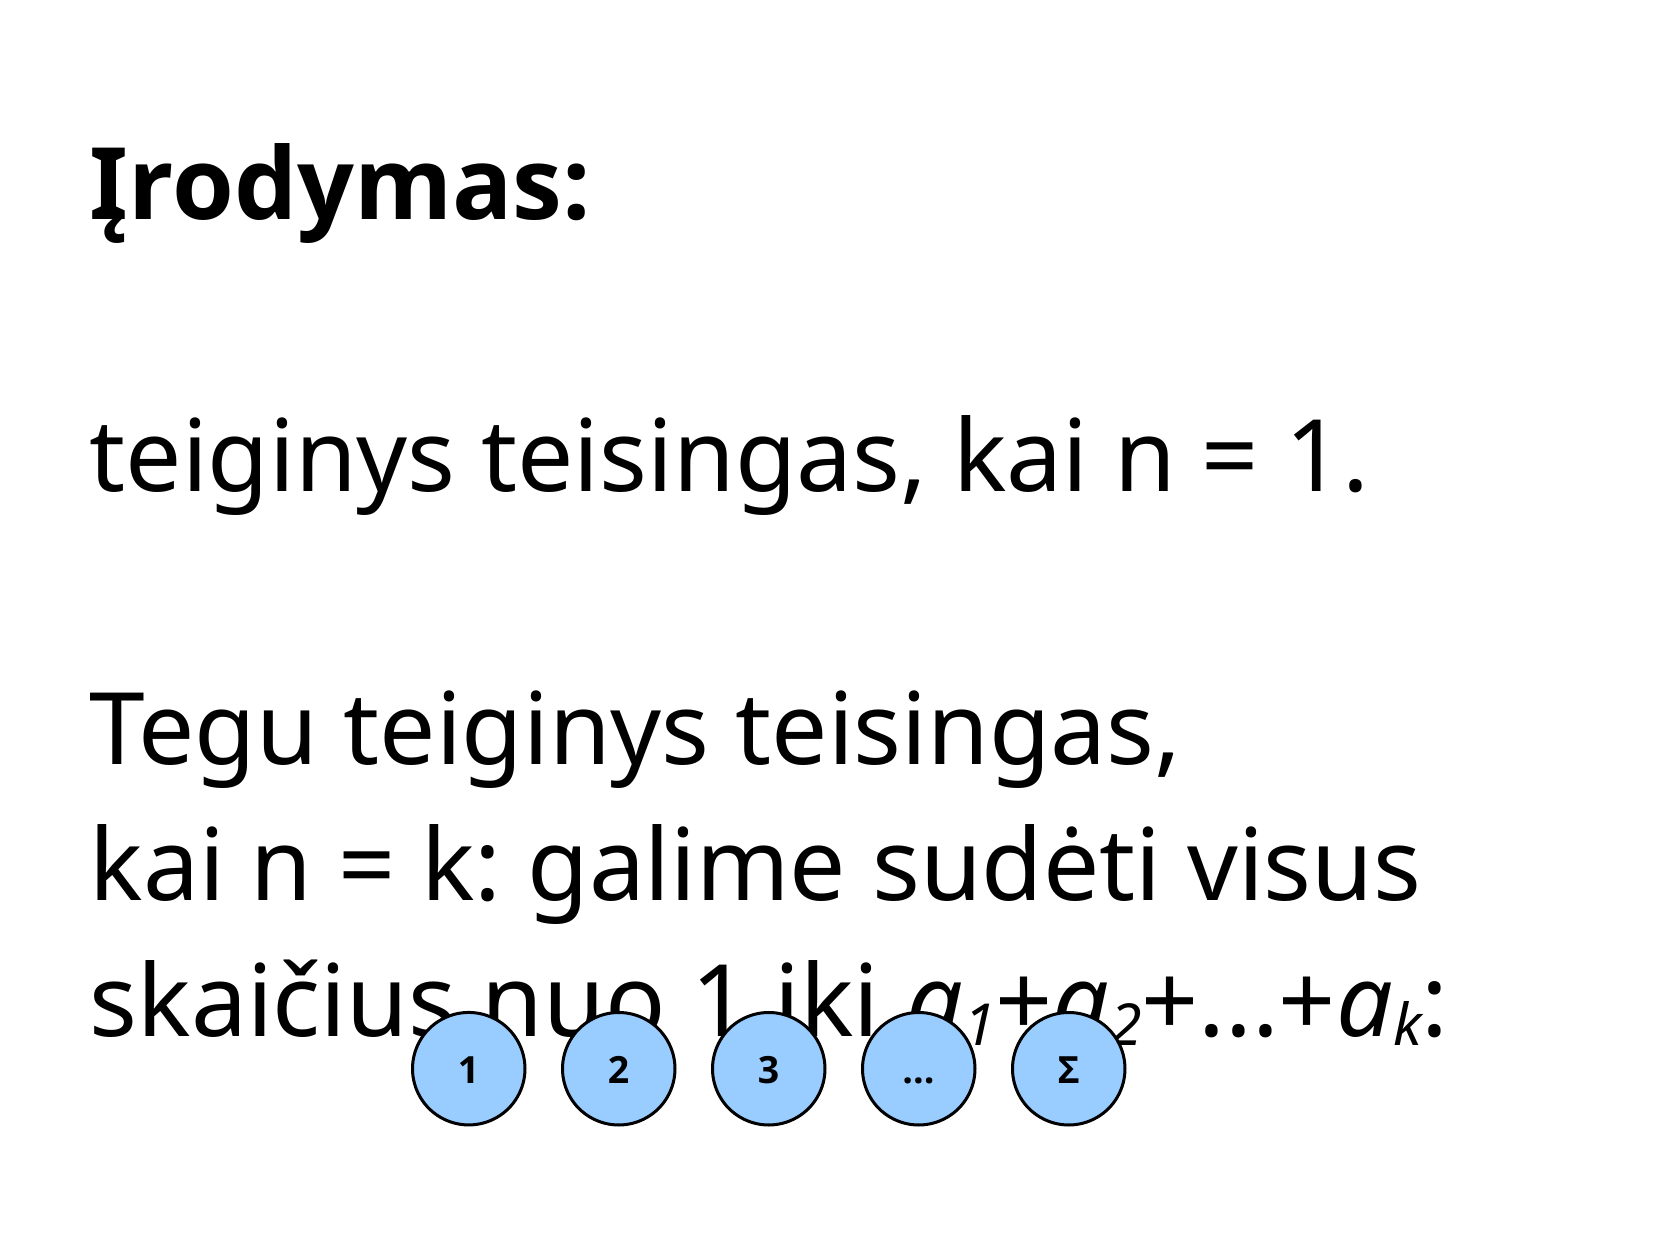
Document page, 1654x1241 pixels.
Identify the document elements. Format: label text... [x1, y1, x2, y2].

text_box 2 [562, 1012, 676, 1126]
text_box ... [862, 1012, 976, 1126]
text_box Įrodymas: teiginys teisingas, kai n = 1. Tegu teiginys teisingas, kai n = k: galime sudėti visus skaičius nuo 1 iki a1+a2+...+ak: [75, 104, 1538, 967]
text_box 1 [412, 1012, 526, 1125]
text_box Σ [1012, 1012, 1126, 1126]
text_box 3 [712, 1012, 826, 1126]
